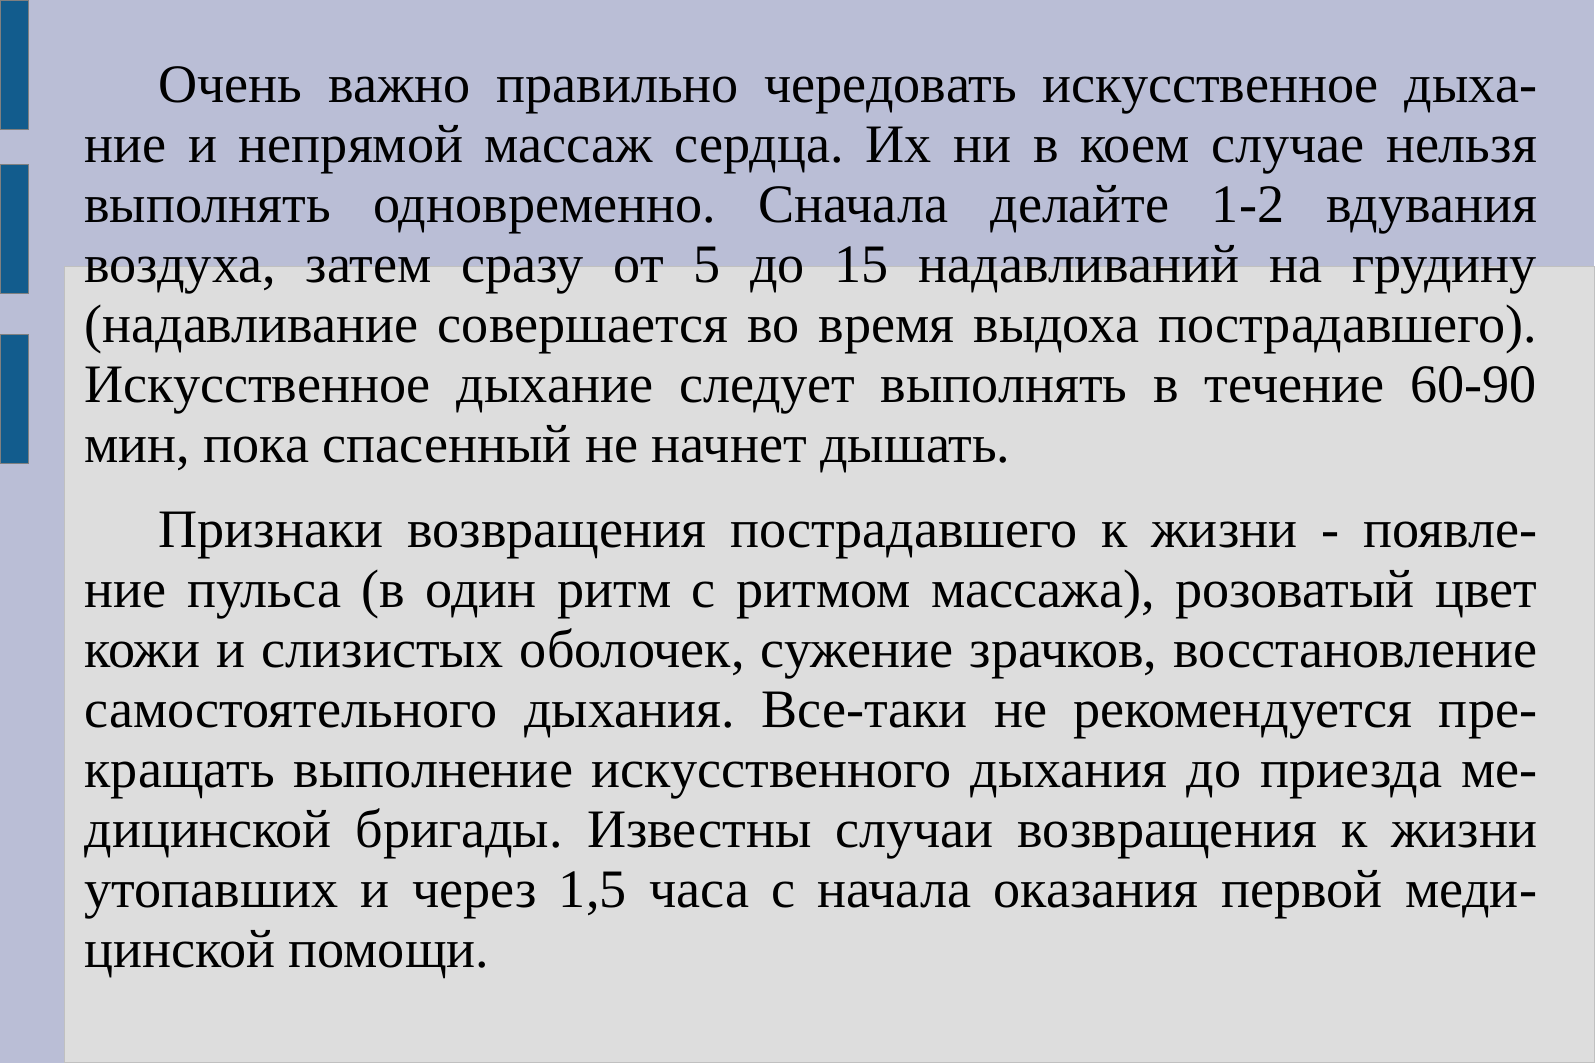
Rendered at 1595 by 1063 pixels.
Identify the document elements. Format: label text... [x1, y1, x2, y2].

text_box Очень важно правильно чередовать искусственное дыха-ние и непрямой массаж сердца. Их ни в коем случае нельзя выполнять одновременно. Сначала делайте 1-2 вдувания воздуха, затем сразу от 5 до 15 надавливаний на грудину (надавливание совершается во время выдоха пострадавшего). Искусственное дыхание следует выполнять в течение 60-90 мин, пока спасенный не начнет дышать. Признаки возвращения пострадавшего к жизни - появле-ние пульса (в один ритм с ритмом массажа), розоватый цвет кожи и слизистых оболочек, сужение зрачков, восстановление самостоятельного дыхания. Все-таки не рекомендуется пре-кращать выполнение искусственного дыхания до приезда ме-дицинской бригады. Известны случаи возвращения к жизни утопавших и через 1,5 часа с начала оказания первой меди-цинской помощи. [69, 47, 1554, 1050]
